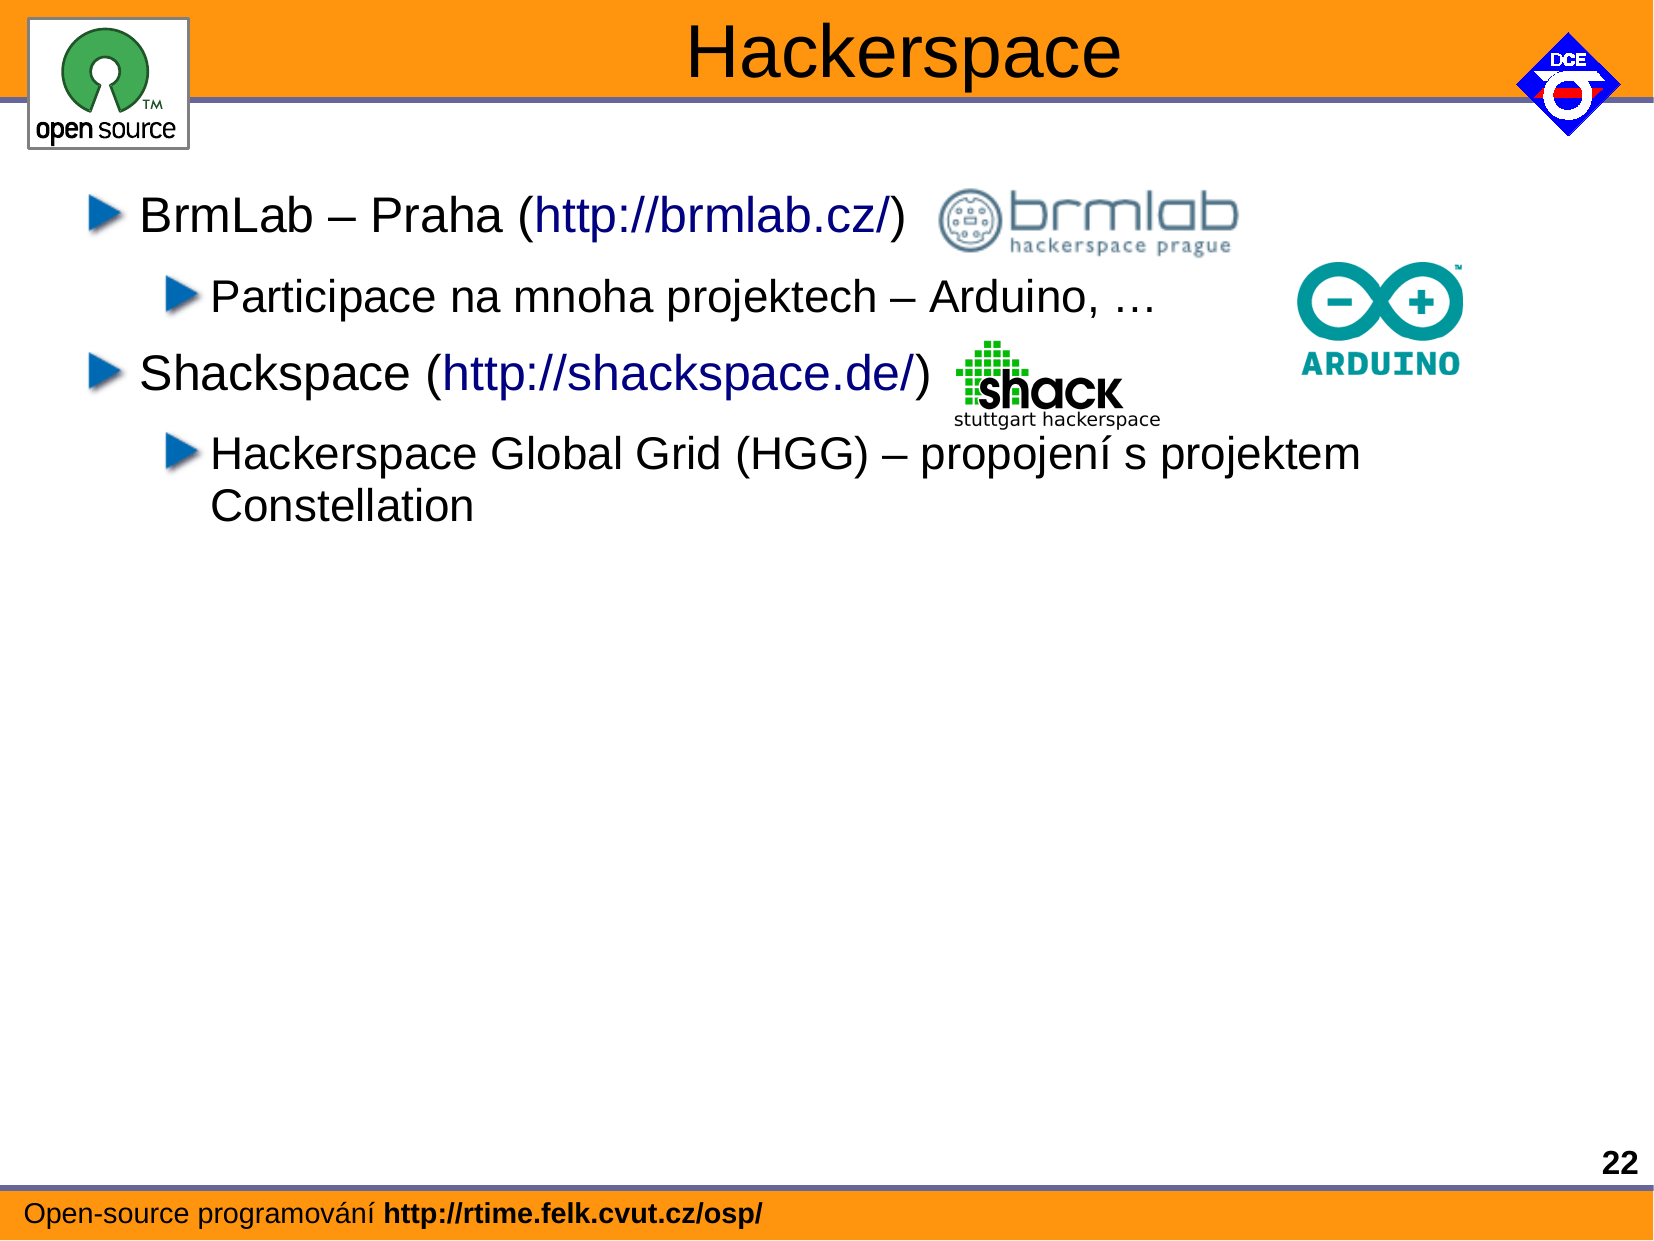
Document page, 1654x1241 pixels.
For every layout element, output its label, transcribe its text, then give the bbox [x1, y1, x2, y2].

list BrmLab – Praha (http://brmlab.cz/) Participace na mnoha projektech – Arduino, … Shackspace (http://shackspace.de/) Hackerspace Global Grid (HGG) – propojení s projektem Constellation [68, 187, 1592, 1118]
title Hackerspace [178, 4, 1631, 98]
picture [937, 187, 1241, 260]
picture [1297, 262, 1463, 376]
picture [951, 337, 1163, 433]
